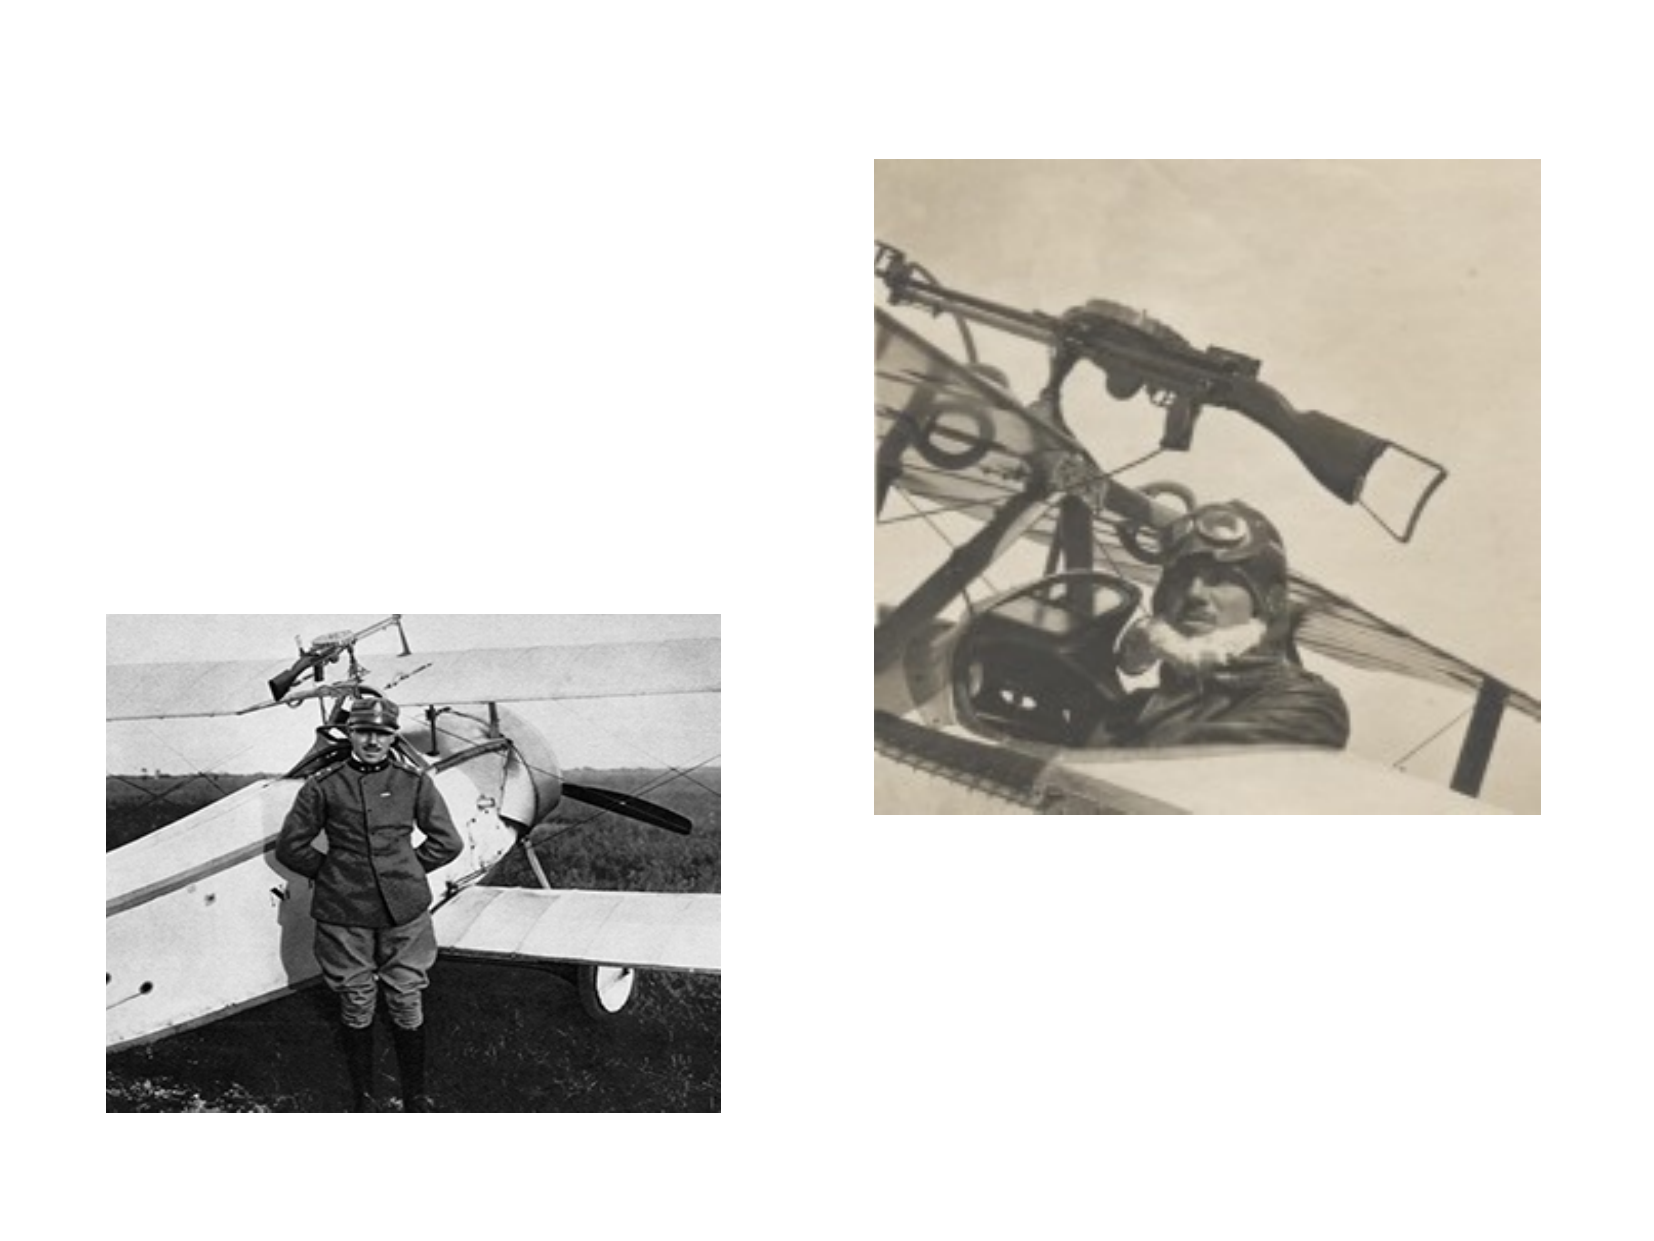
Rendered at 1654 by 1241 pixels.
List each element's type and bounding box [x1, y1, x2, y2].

picture [106, 614, 721, 1113]
picture [874, 159, 1541, 815]
